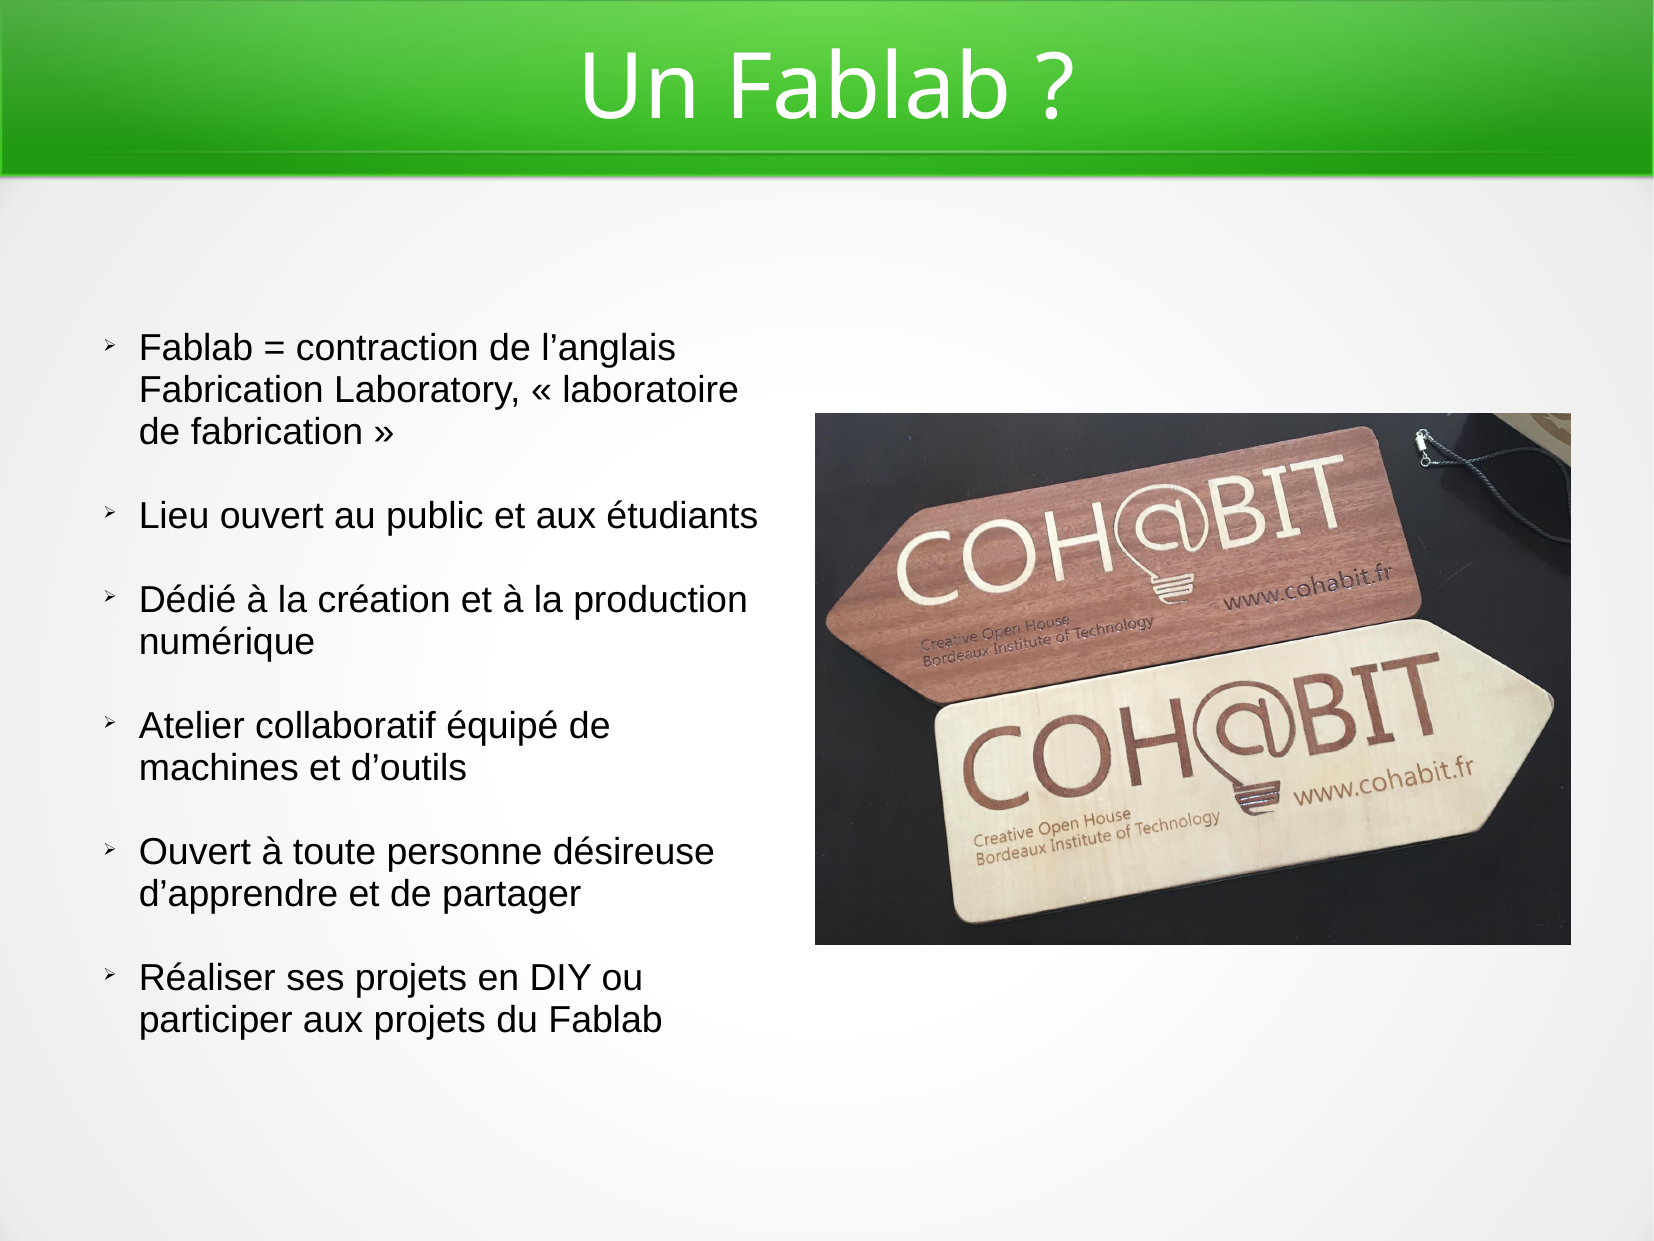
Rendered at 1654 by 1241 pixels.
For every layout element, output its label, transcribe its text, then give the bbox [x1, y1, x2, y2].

text_box Fablab = contraction de l’anglais Fabrication Laboratory, « laboratoire de fabrication » Lieu ouvert au public et aux étudiants Dédié à la création et à la production numérique Atelier collaboratif équipé de machines et d’outils Ouvert à toute personne désireuse d’apprendre et de partager Réaliser ses projets en DIY ou participer aux projets du Fablab [88, 318, 786, 1048]
title Un Fablab ? [82, 11, 1571, 154]
picture [0, 0, 1654, 1241]
